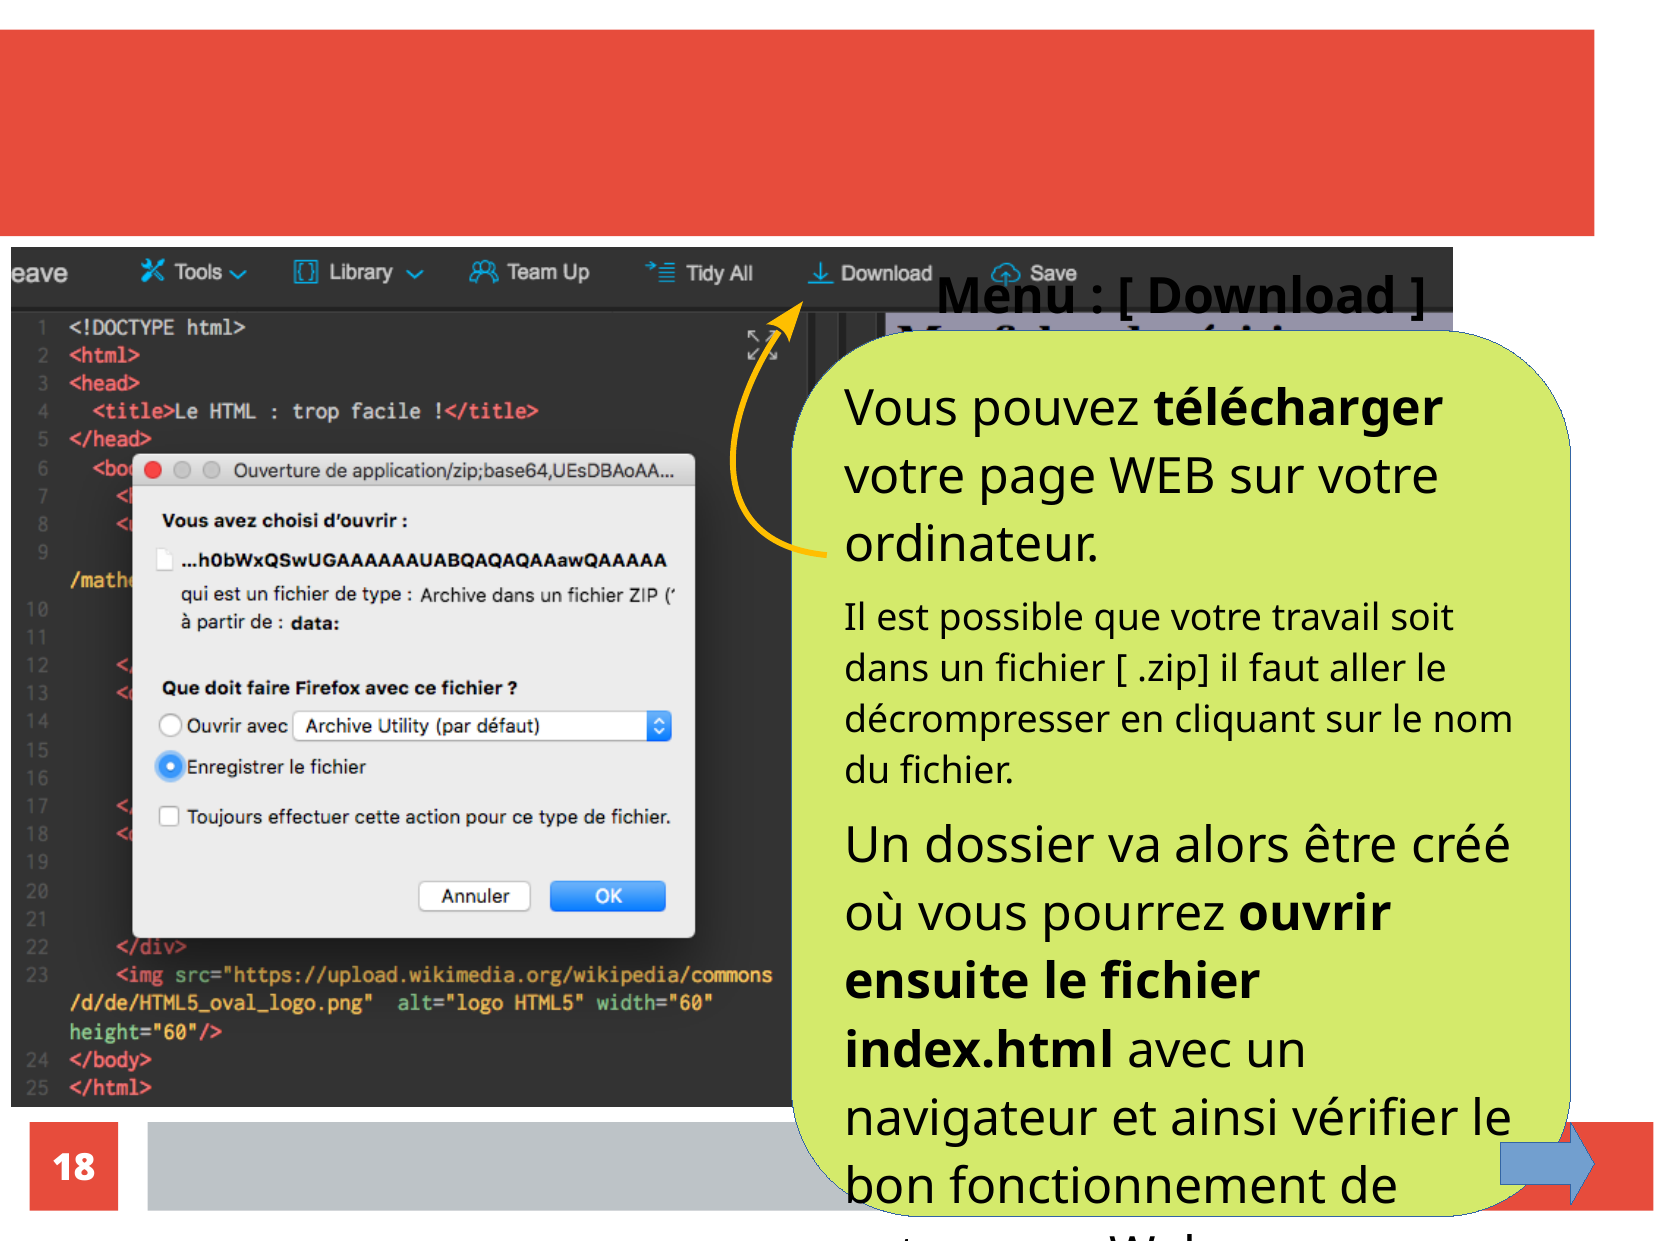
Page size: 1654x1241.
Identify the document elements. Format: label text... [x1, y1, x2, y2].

text_box Menu : [ Download ] Vous pouvez télécharger votre page WEB sur votre ordinateur. Il est possible que votre travail soit dans un fichier [ .zip] il faut aller le décrompresser en cliquant sur le nom du fichier. Un dossier va alors être créé où vous pourrez ouvrir ensuite le fichier index.html avec un navigateur et ainsi vérifier le bon fonctionnement de votre page Web ... [791, 330, 1571, 1217]
picture [11, 247, 1453, 1107]
text_box [1500, 1122, 1595, 1205]
